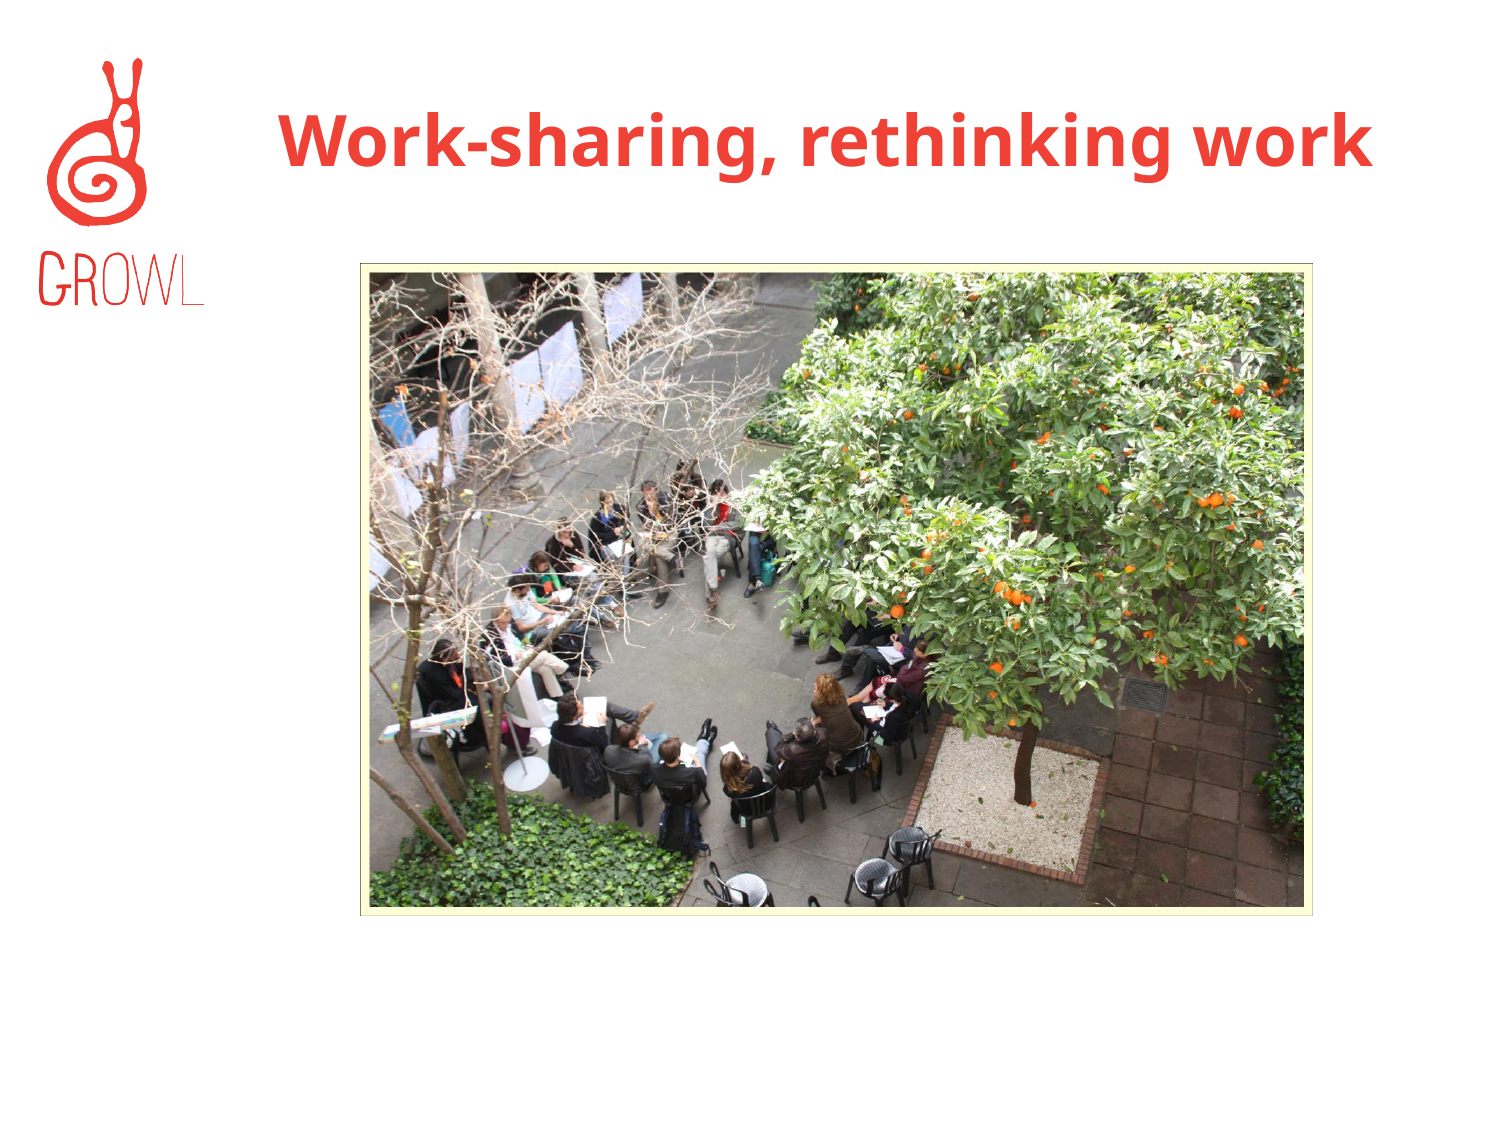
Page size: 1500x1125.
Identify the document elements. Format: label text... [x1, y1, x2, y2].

picture [360, 263, 1313, 916]
picture [39, 58, 204, 306]
title Work-sharing, rethinking work [278, 98, 1425, 179]
